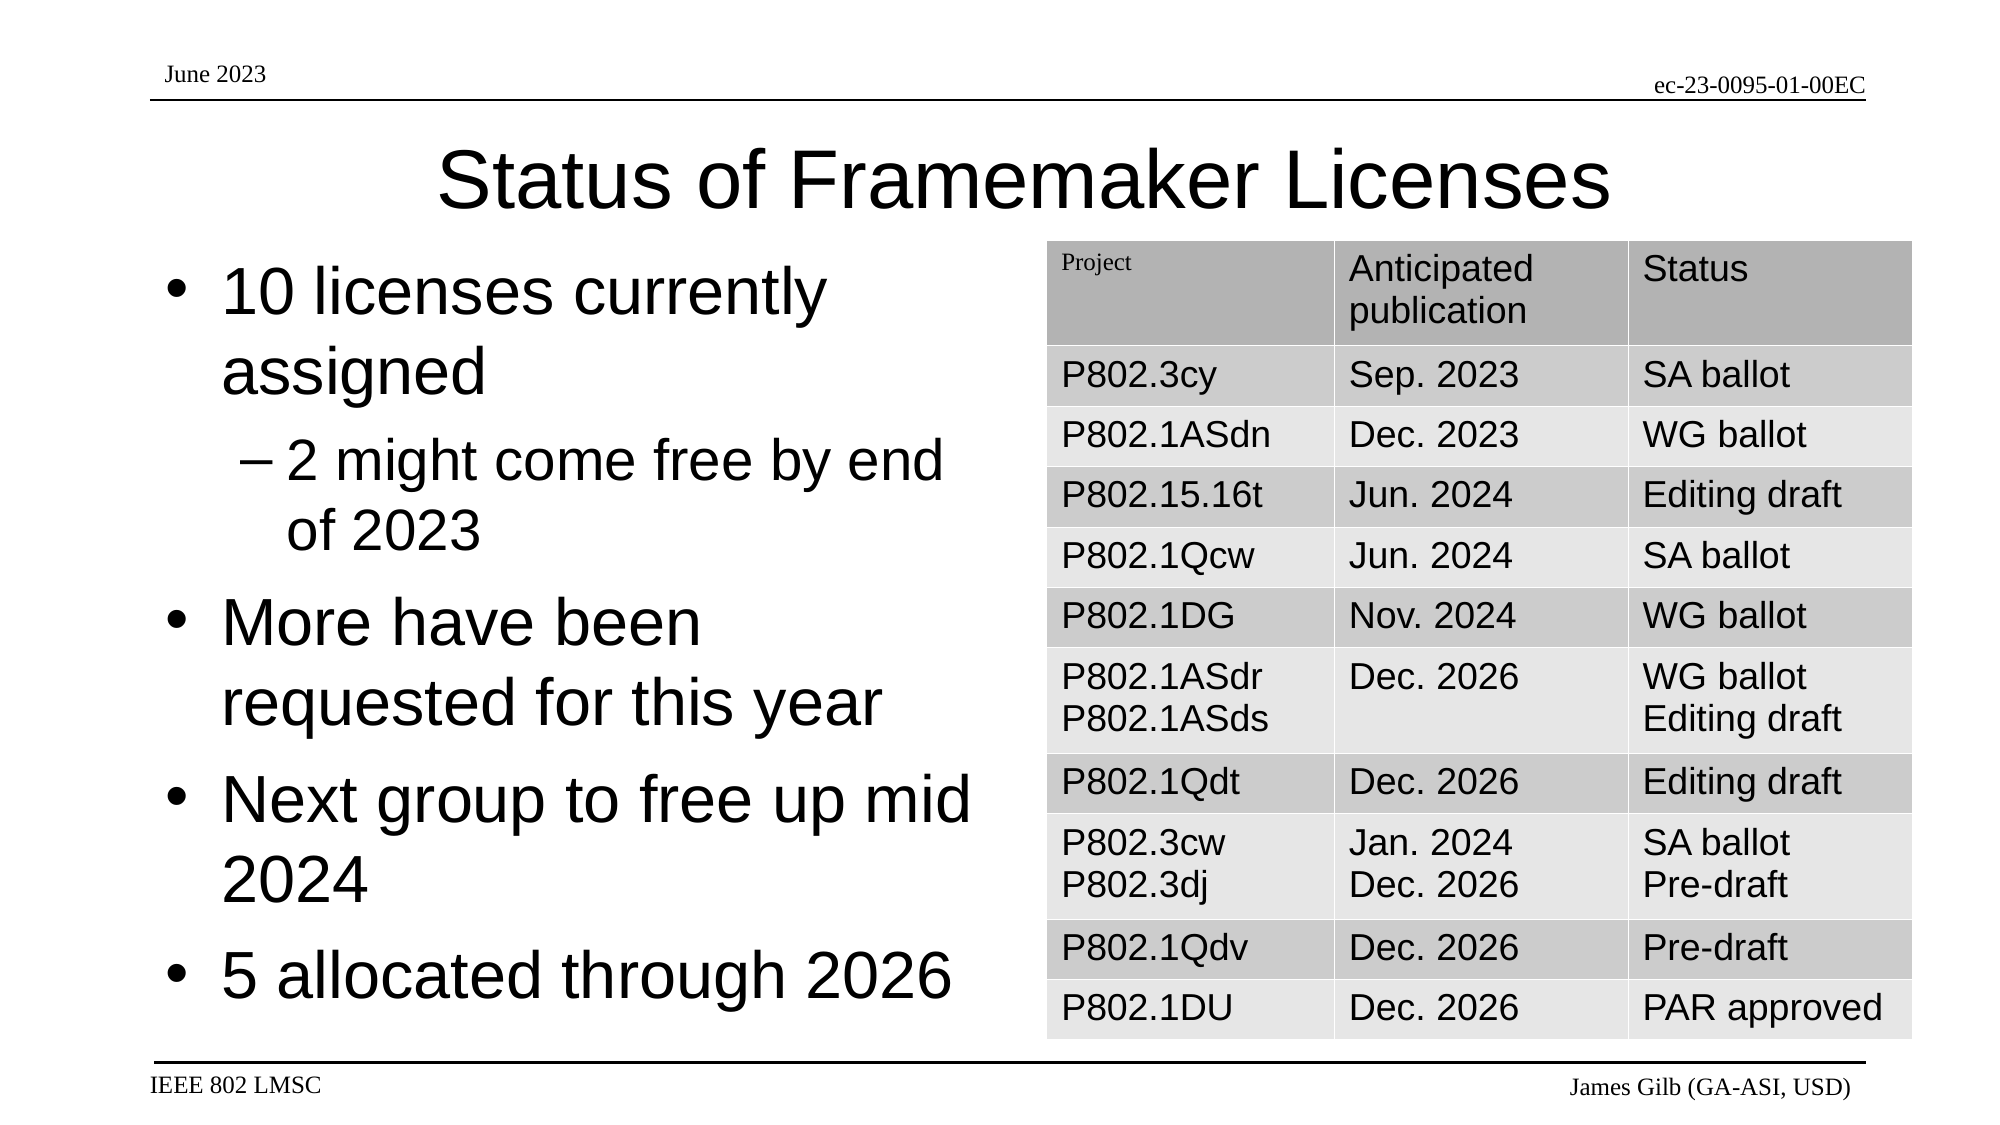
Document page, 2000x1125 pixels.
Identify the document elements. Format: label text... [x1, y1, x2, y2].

list 10 licenses currently assigned 2 might come free by end of 2023 More have been requested for this year Next group to free up mid 2024 5 allocated through 2026 [149, 239, 1004, 1051]
table_cell WG ballot Editing draft [1629, 648, 1912, 753]
table_cell PAR approved [1629, 980, 1912, 1039]
table_cell WG ballot [1629, 407, 1912, 466]
table_cell P802.1Qdv [1047, 920, 1334, 979]
table_cell Sep. 2023 [1335, 346, 1628, 406]
table_cell Dec. 2023 [1335, 407, 1628, 466]
table_header Anticipated publication [1335, 241, 1628, 345]
table_cell WG ballot [1629, 588, 1912, 647]
table_cell Pre-draft [1629, 920, 1912, 979]
table_cell P802.1Qcw [1047, 528, 1334, 587]
table_cell P802.1DU [1047, 980, 1334, 1039]
table_cell Dec. 2026 [1335, 648, 1628, 753]
table_cell Dec. 2026 [1335, 754, 1628, 813]
table_cell P802.1ASdn [1047, 407, 1334, 466]
table_header Project [1047, 241, 1334, 345]
title Status of Framemaker Licenses [149, 112, 1900, 238]
table_cell SA ballot [1629, 528, 1912, 587]
table_cell SA ballot Pre-draft [1629, 814, 1912, 919]
table_cell Jun. 2024 [1335, 467, 1628, 527]
table_cell Jan. 2024 Dec. 2026 [1335, 814, 1628, 919]
table_cell P802.3cw P802.3dj [1047, 814, 1334, 919]
table_cell P802.1ASdr P802.1ASds [1047, 648, 1334, 753]
table_cell SA ballot [1629, 346, 1912, 406]
table_cell Editing draft [1629, 467, 1912, 527]
table_cell P802.3cy [1047, 346, 1334, 406]
table_cell Jun. 2024 [1335, 528, 1628, 587]
table_cell Editing draft [1629, 754, 1912, 813]
table_cell Dec. 2026 [1335, 980, 1628, 1039]
table_cell Dec. 2026 [1335, 920, 1628, 979]
table_header Status [1629, 241, 1912, 345]
table_cell P802.1Qdt [1047, 754, 1334, 813]
table_cell P802.15.16t [1047, 467, 1334, 527]
table_cell Nov. 2024 [1335, 588, 1628, 647]
table_cell P802.1DG [1047, 588, 1334, 647]
